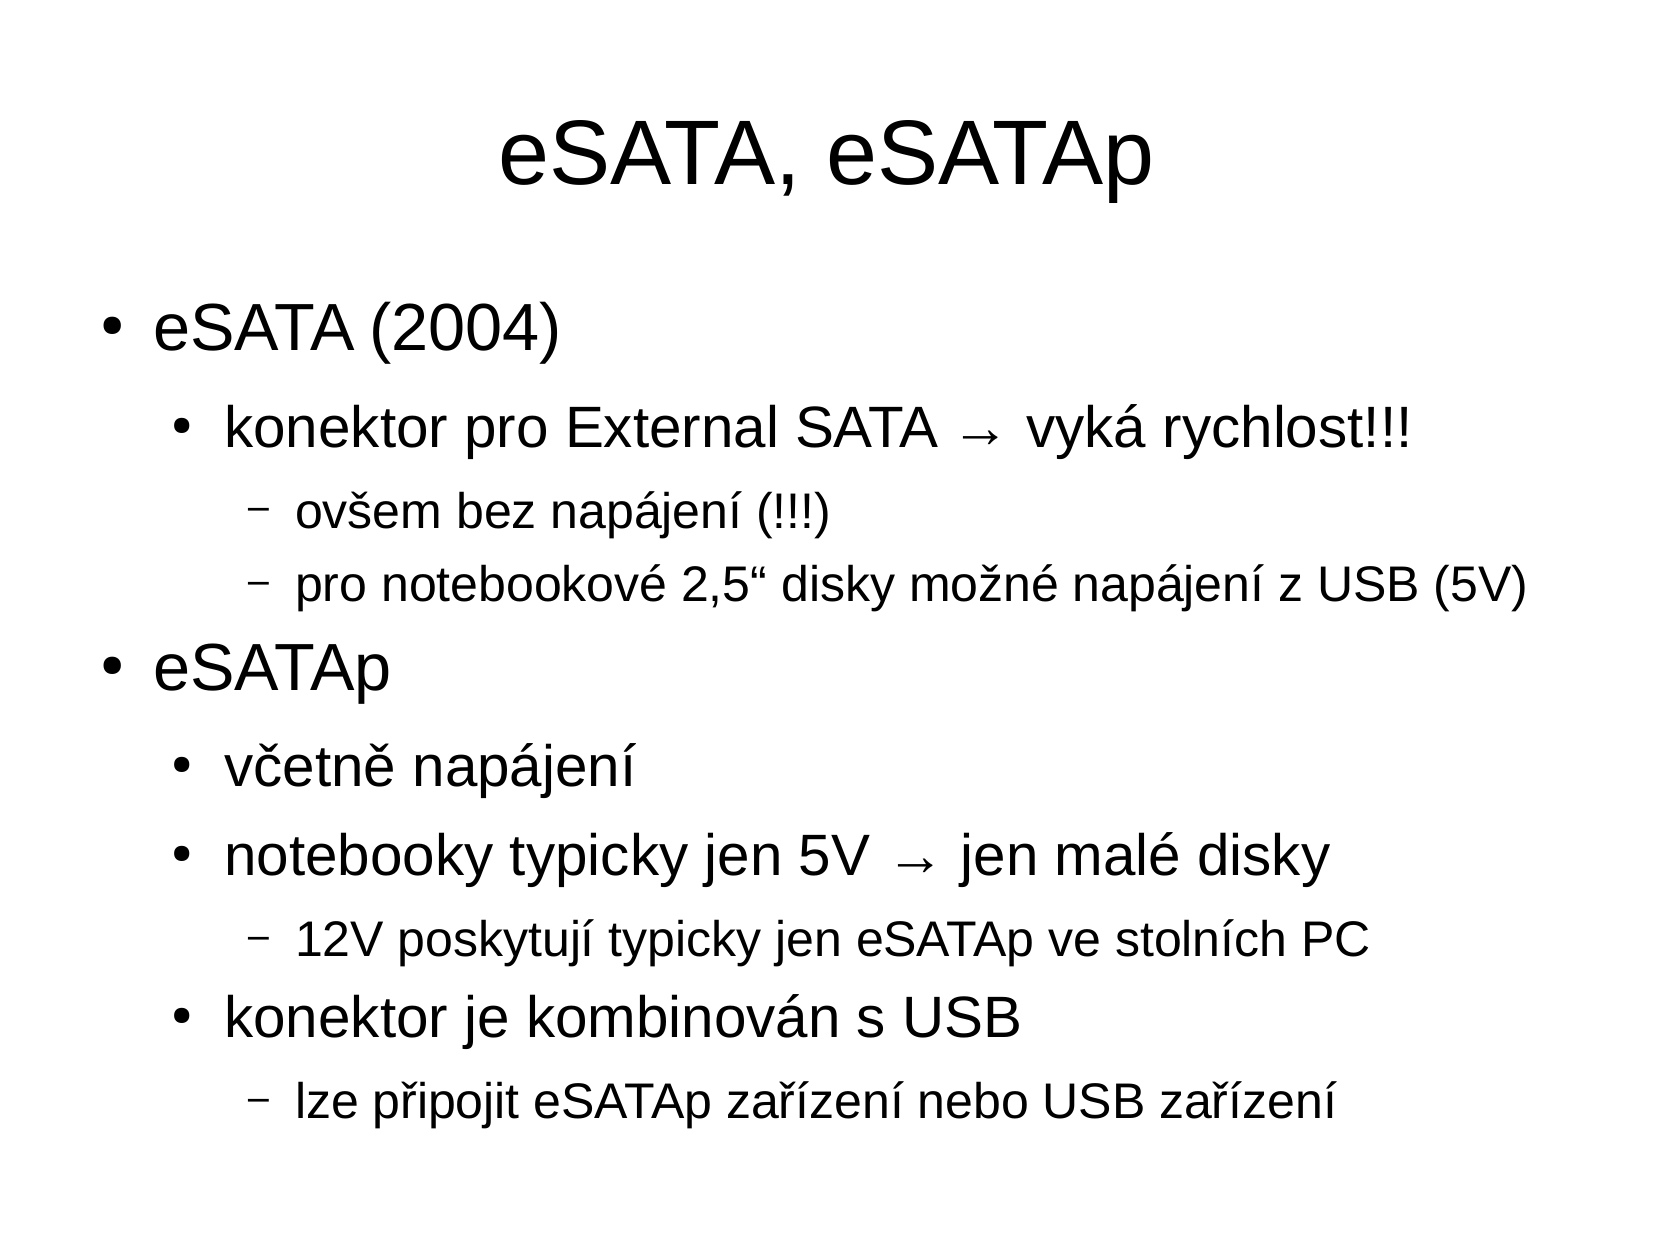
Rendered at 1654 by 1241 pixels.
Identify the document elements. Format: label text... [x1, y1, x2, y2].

title eSATA, eSATAp [82, 56, 1571, 250]
list eSATA (2004) konektor pro External SATA → vyká rychlost!!! ovšem bez napájení (!!!) pro notebookové 2,5“ disky možné napájení z USB (5V) eSATAp včetně napájení notebooky typicky jen 5V → jen malé disky 12V poskytují typicky jen eSATAp ve stolních PC konektor je kombinován s USB lze připojit eSATAp zařízení nebo USB zařízení [82, 290, 1571, 1130]
